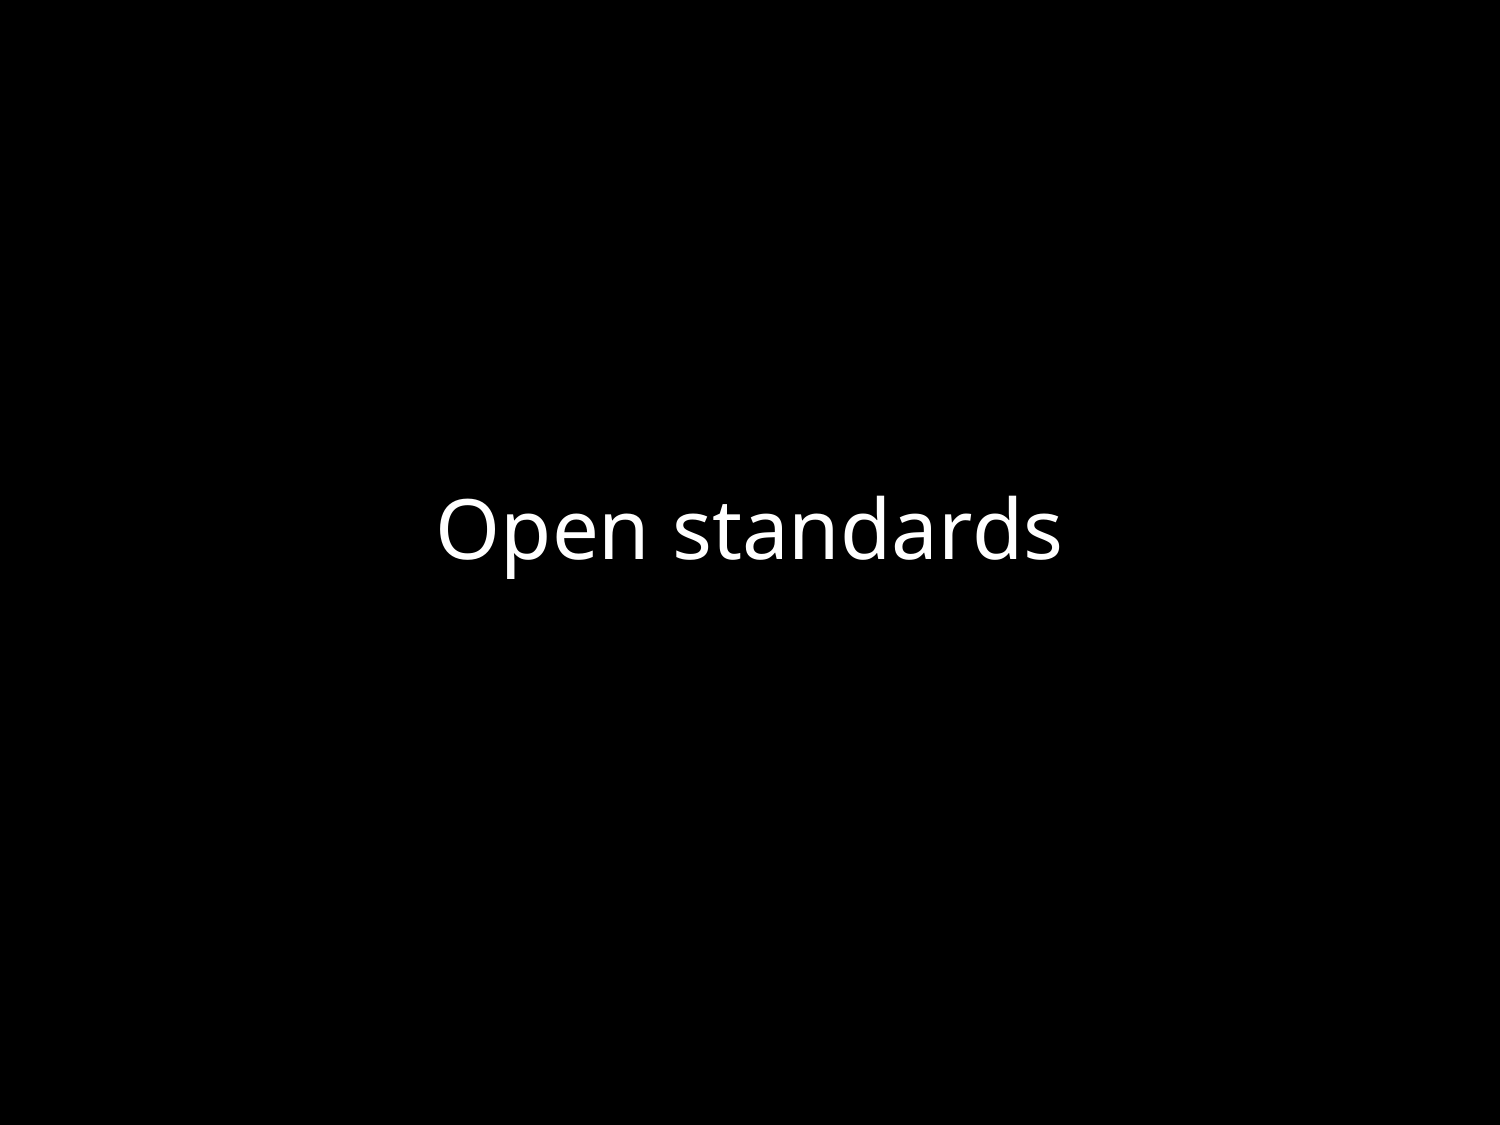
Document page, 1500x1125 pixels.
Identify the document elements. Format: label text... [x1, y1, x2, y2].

title Open standards [112, 349, 1388, 591]
